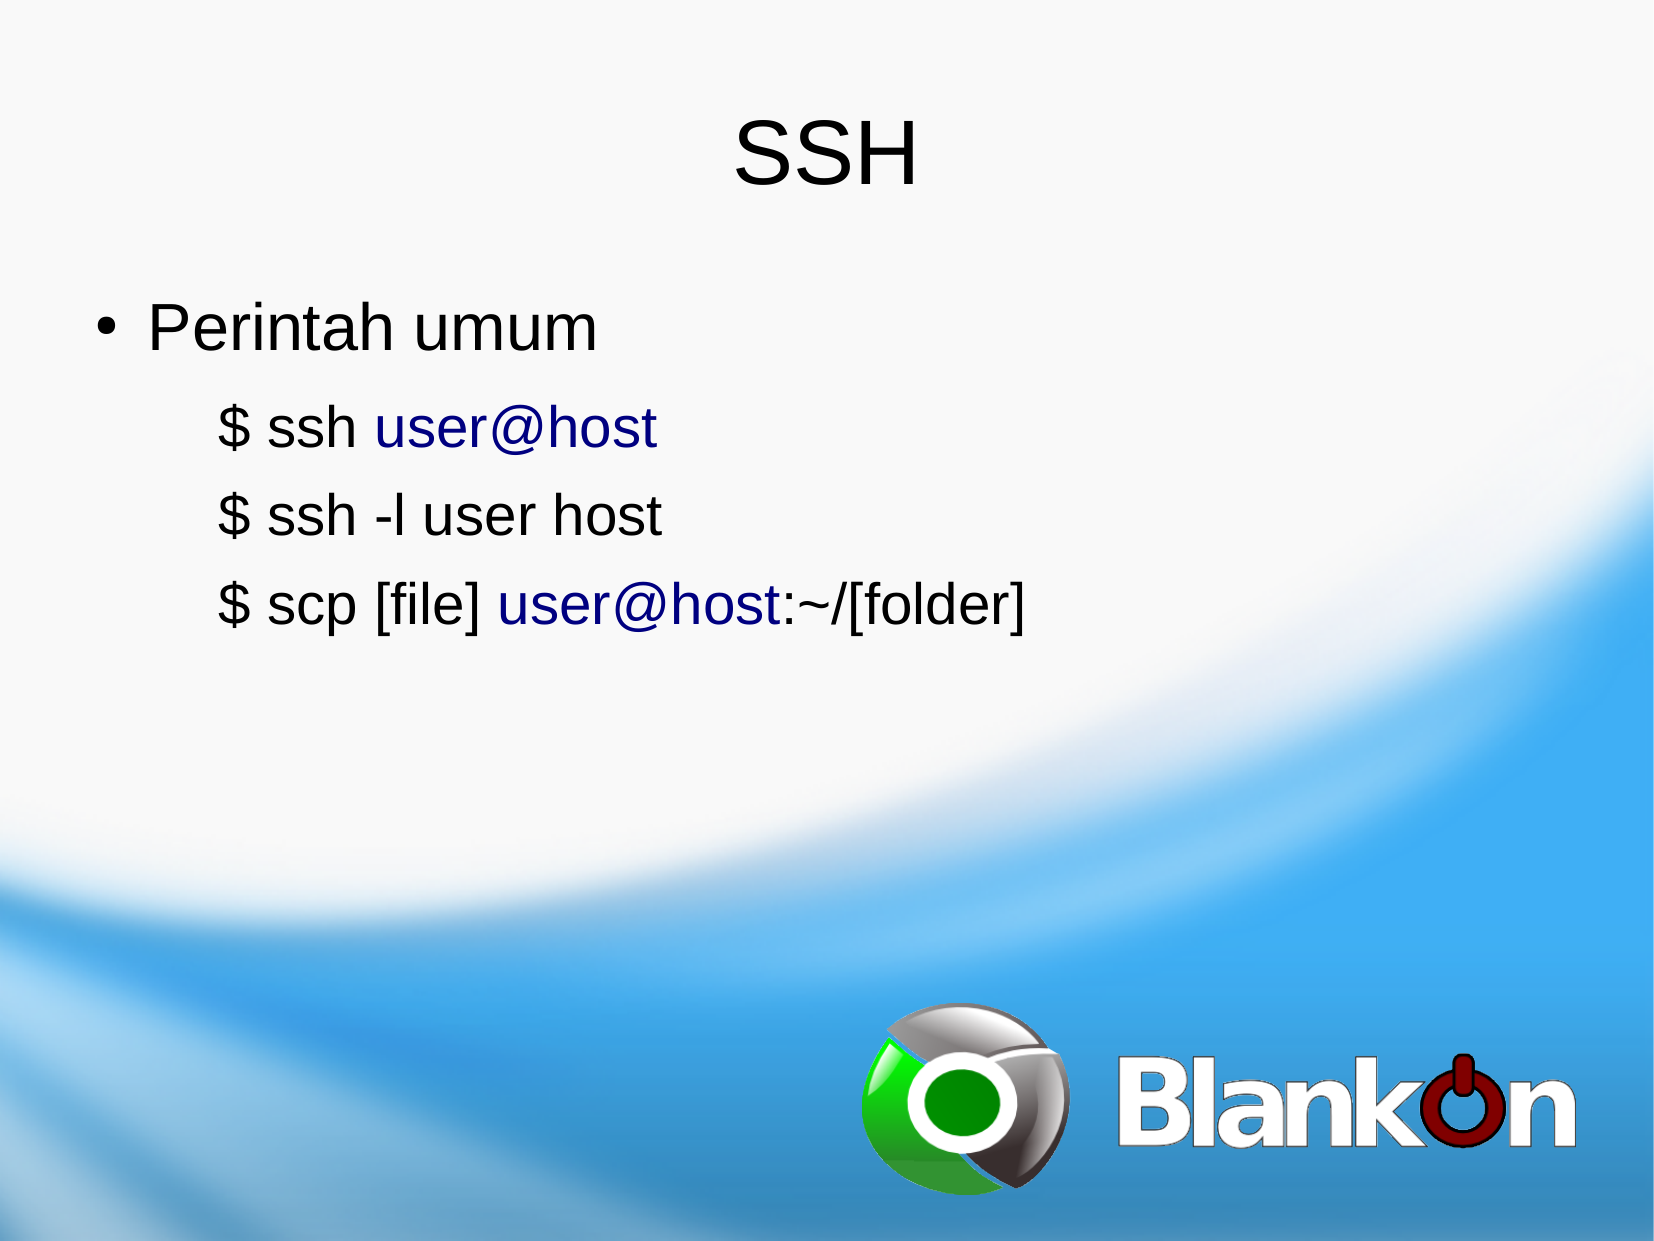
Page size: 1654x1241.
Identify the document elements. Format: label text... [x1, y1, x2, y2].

picture [0, 0, 1654, 1241]
title SSH [82, 56, 1571, 250]
list Perintah umum $ ssh user@host $ ssh -l user host $ scp [file] user@host:~/[folder] [76, 290, 1565, 1109]
